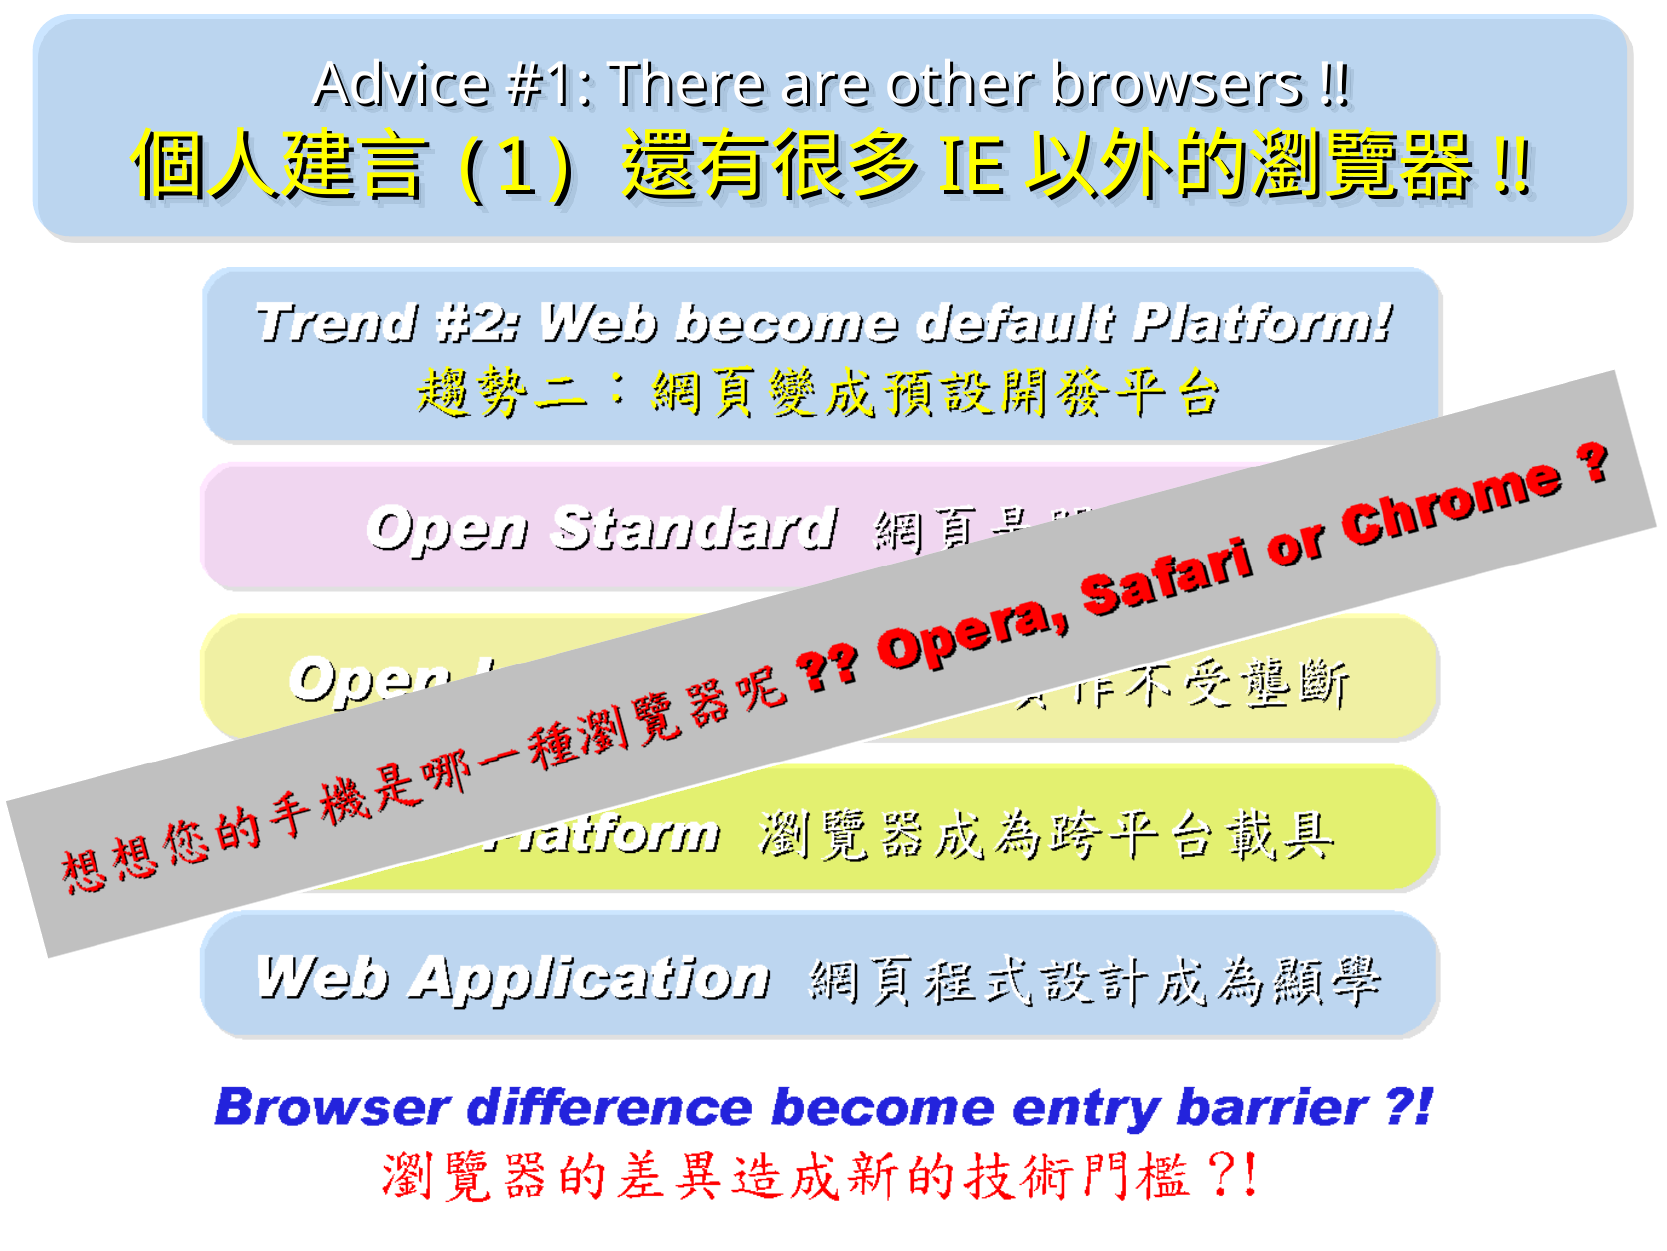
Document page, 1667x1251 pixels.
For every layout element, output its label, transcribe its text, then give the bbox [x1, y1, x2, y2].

picture [5, 267, 1659, 1213]
text_box Advice #1: There are other browsers !! 個人建言(1) 還有很多IE以外的瀏覽器!! [32, 14, 1628, 237]
